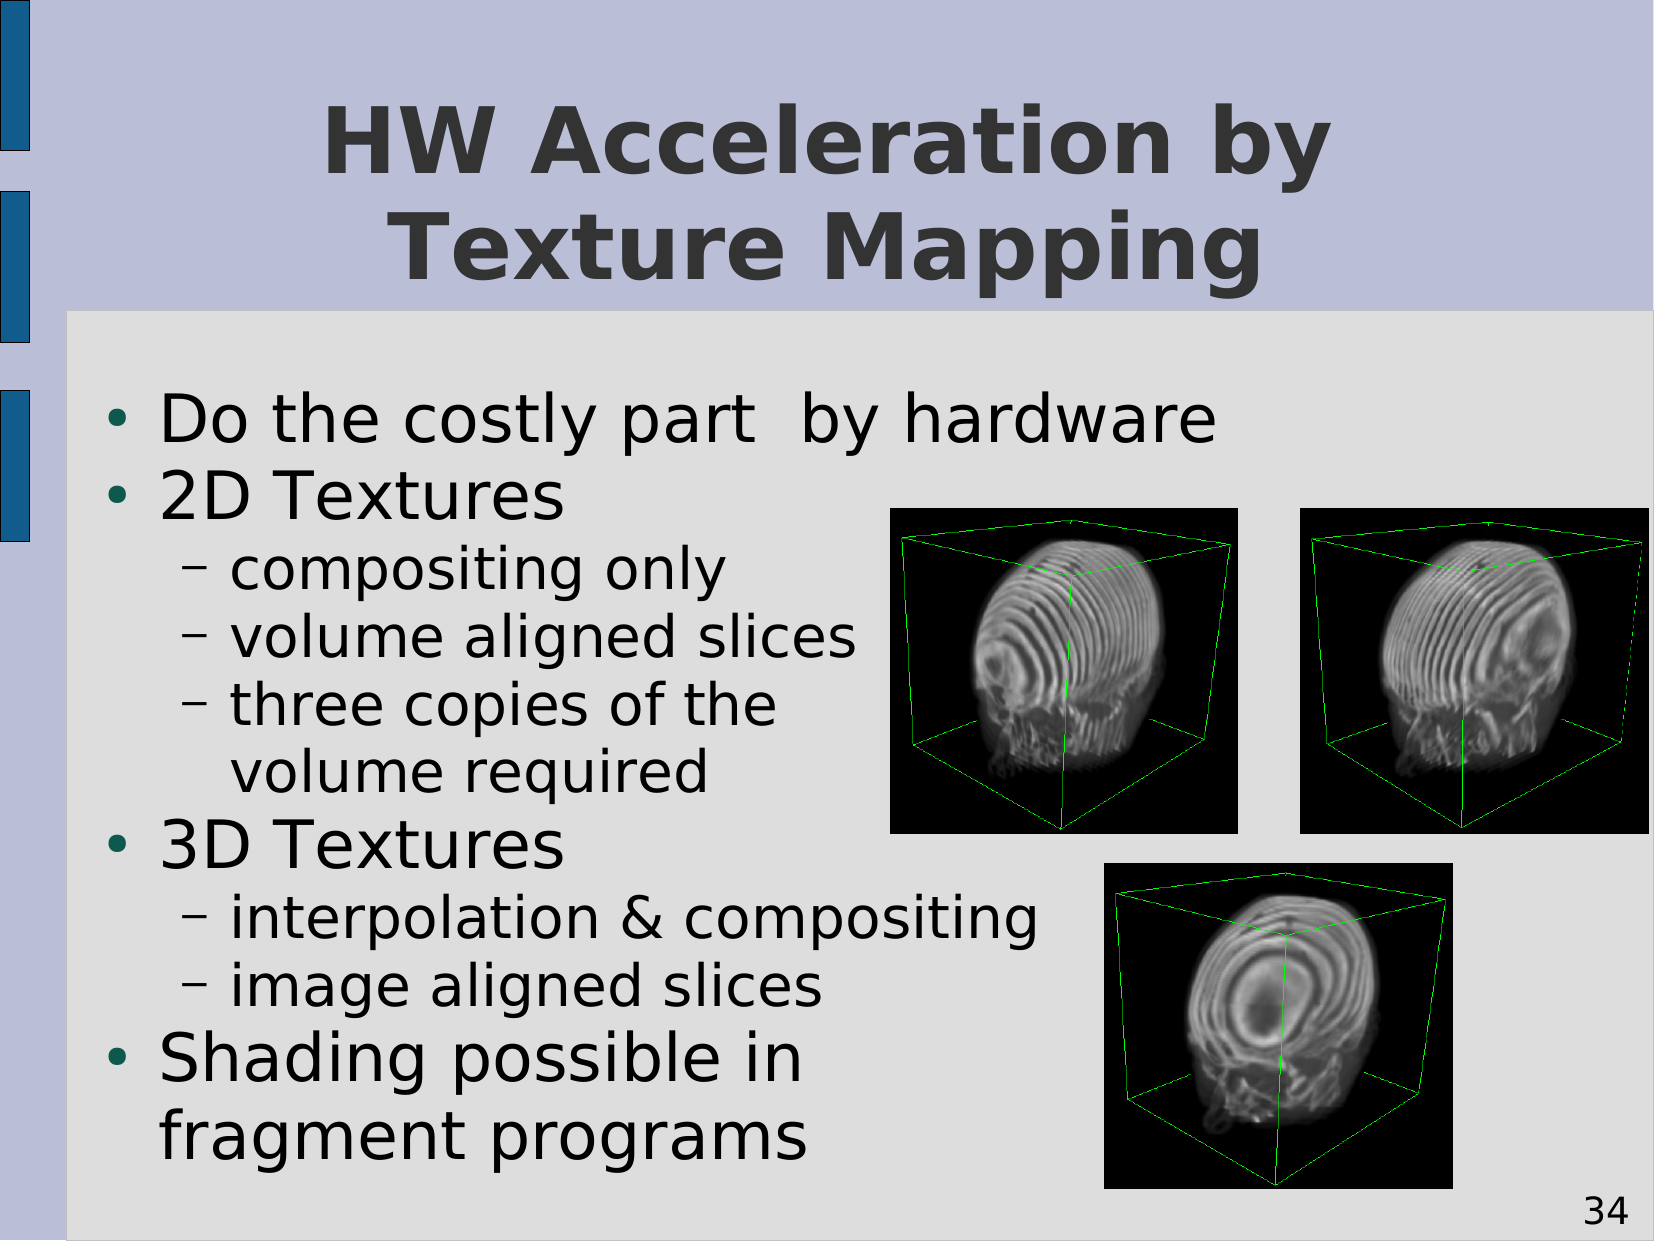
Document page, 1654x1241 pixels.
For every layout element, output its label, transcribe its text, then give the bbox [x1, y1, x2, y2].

picture [1300, 508, 1649, 834]
title HW Acceleration by Texture Mapping [121, 87, 1534, 302]
picture [1104, 863, 1453, 1189]
picture [890, 508, 1238, 834]
list Do the costly part by hardware 2D Textures compositing only volume aligned slices three copies of the volume required 3D Textures interpolation & compositing image aligned slices Shading possible in fragment programs [87, 380, 1316, 1227]
